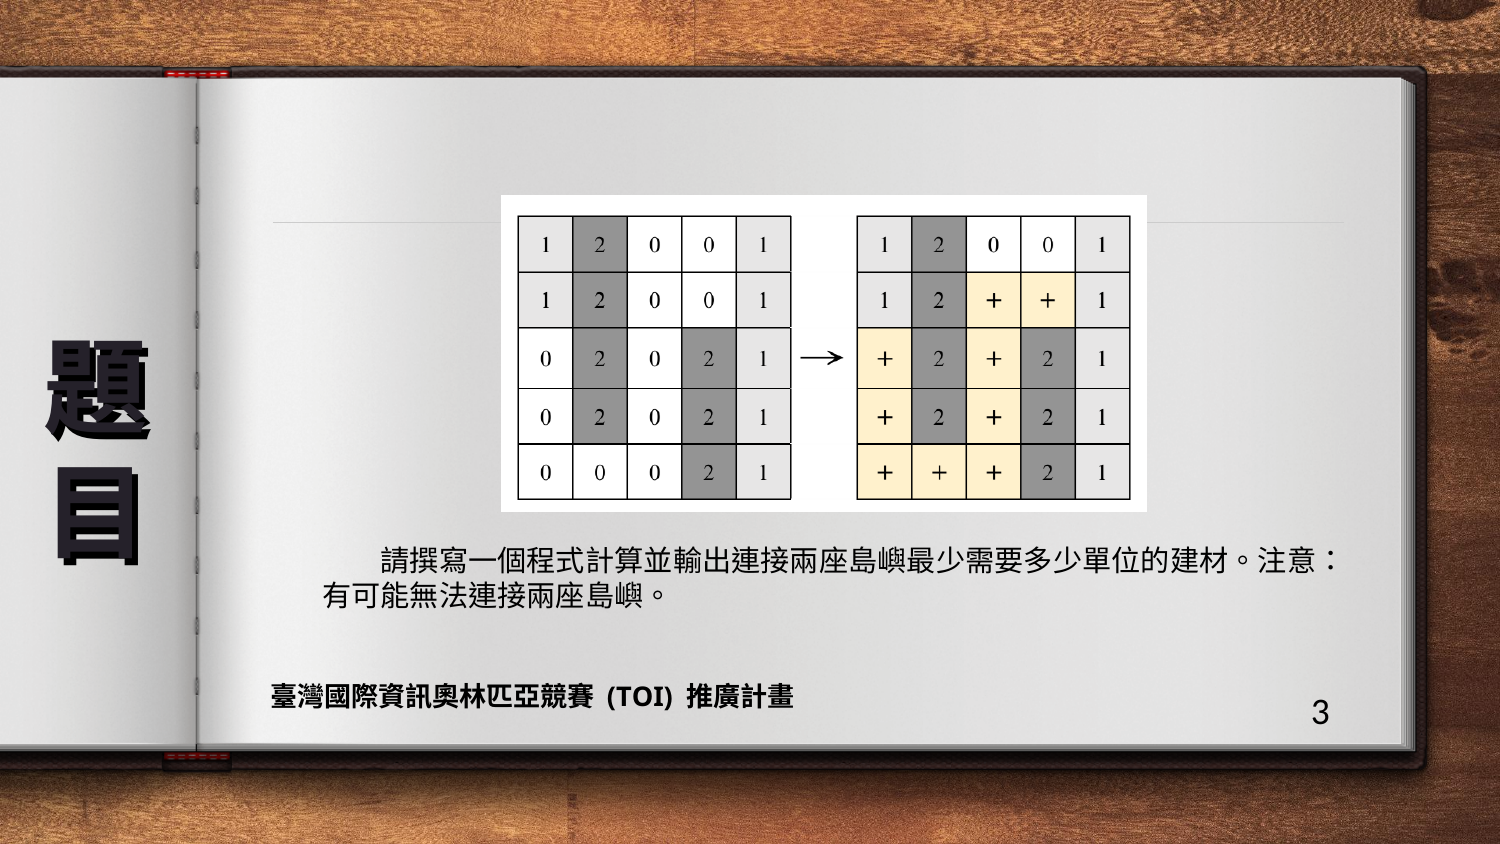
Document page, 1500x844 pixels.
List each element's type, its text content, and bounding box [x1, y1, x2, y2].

title 題 目 [28, 306, 210, 552]
picture [501, 195, 1147, 512]
text_box 請撰寫一個程式計算並輸出連接兩座島嶼最少需要多少單位的建材。注意： 有可能無法連接兩座島嶼。 [307, 255, 1341, 620]
text_box [1295, 672, 1386, 737]
